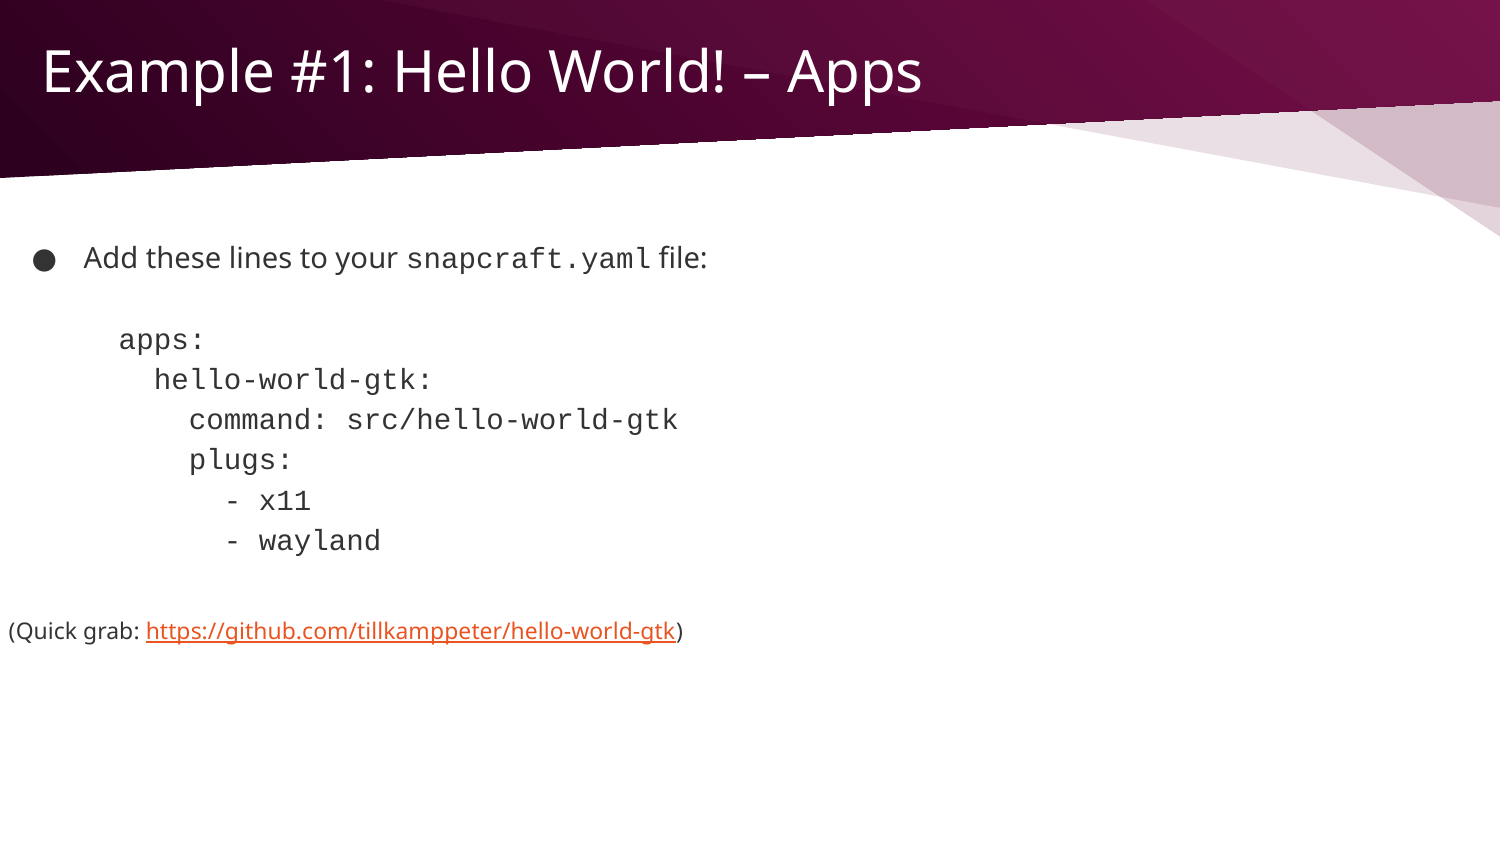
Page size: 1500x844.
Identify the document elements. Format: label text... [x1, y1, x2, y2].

list Add these lines to your snapcraft.yaml file: apps: hello-world-gtk: command: src/hello-world-gtk plugs: - x11 - wayland (Quick grab: https://github.com/tillkamppeter/hello-world-gtk) [0, 229, 1287, 789]
title Example #1: Hello World! – Apps [41, 5, 1336, 134]
